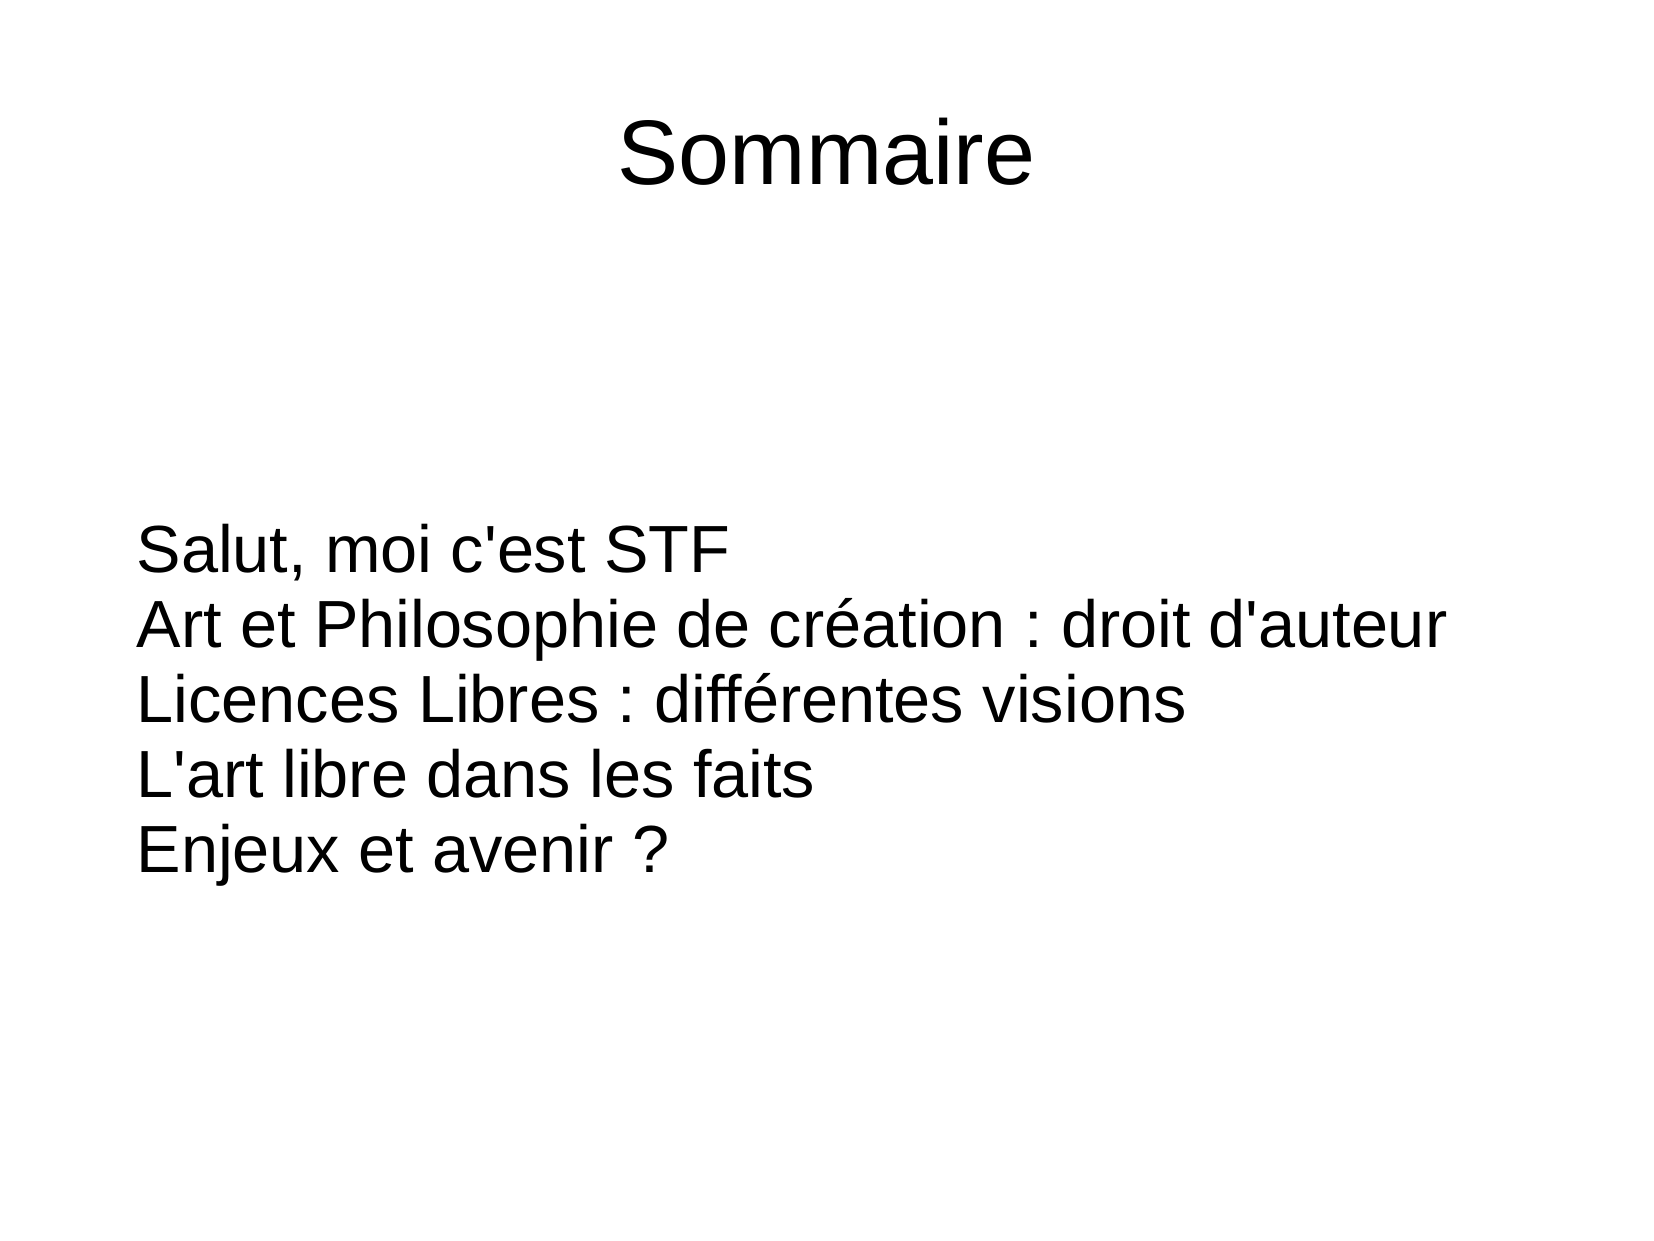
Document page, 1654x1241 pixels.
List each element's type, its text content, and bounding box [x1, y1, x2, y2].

title Sommaire [82, 56, 1571, 250]
subtitle Salut, moi c'est STF Art et Philosophie de création : droit d'auteur Licences Libres : différentes visions L'art libre dans les faits Enjeux et avenir ? [82, 297, 1571, 1102]
